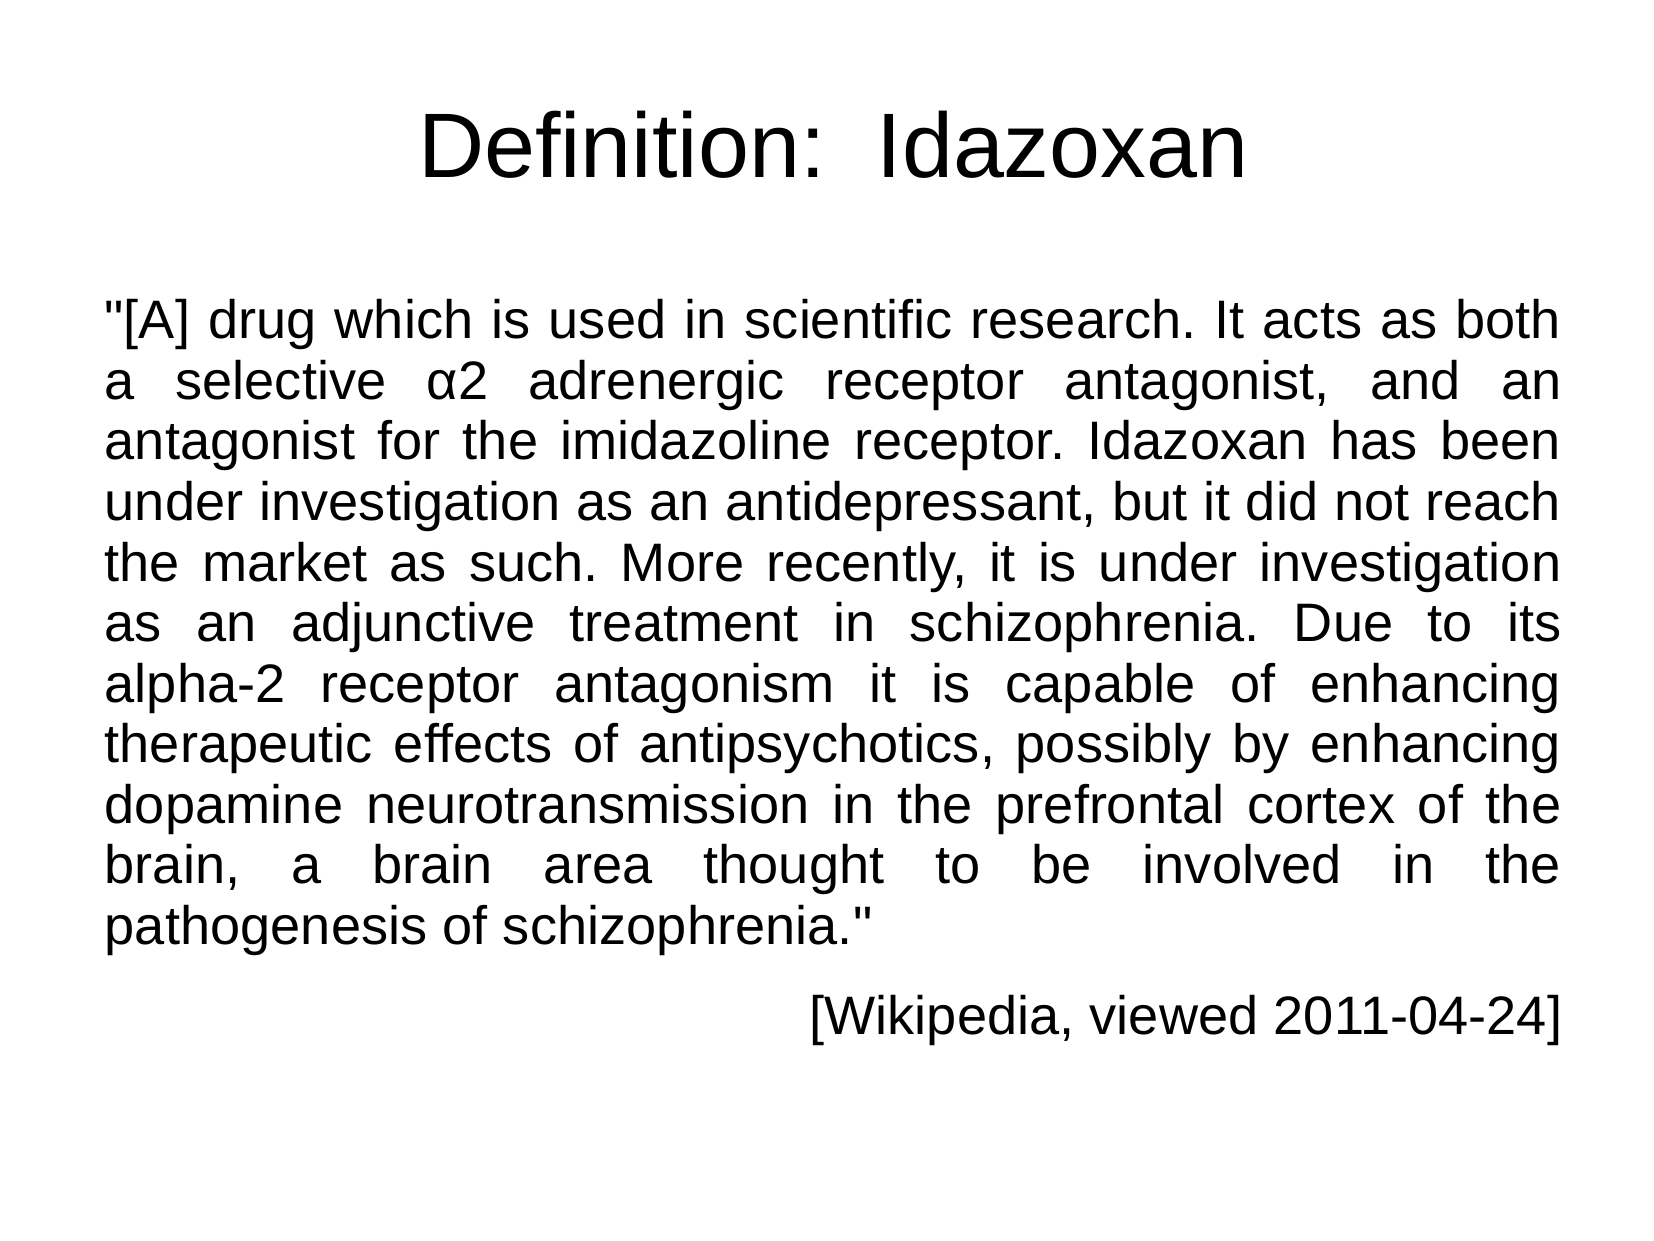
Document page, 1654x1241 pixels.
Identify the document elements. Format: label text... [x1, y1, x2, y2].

text_box "[A] drug which is used in scientific research. It acts as both a selective α2 adrenergic receptor antagonist, and an antagonist for the imidazoline receptor. Idazoxan has been under investigation as an antidepressant, but it did not reach the market as such. More recently, it is under investigation as an adjunctive treatment in schizophrenia. Due to its alpha-2 receptor antagonism it is capable of enhancing therapeutic effects of antipsychotics, possibly by enhancing dopamine neurotransmission in the prefrontal cortex of the brain, a brain area thought to be involved in the pathogenesis of schizophrenia." [Wikipedia, viewed 2011-04-24] [89, 282, 1579, 1101]
text_box Definition: Idazoxan [89, 41, 1579, 249]
